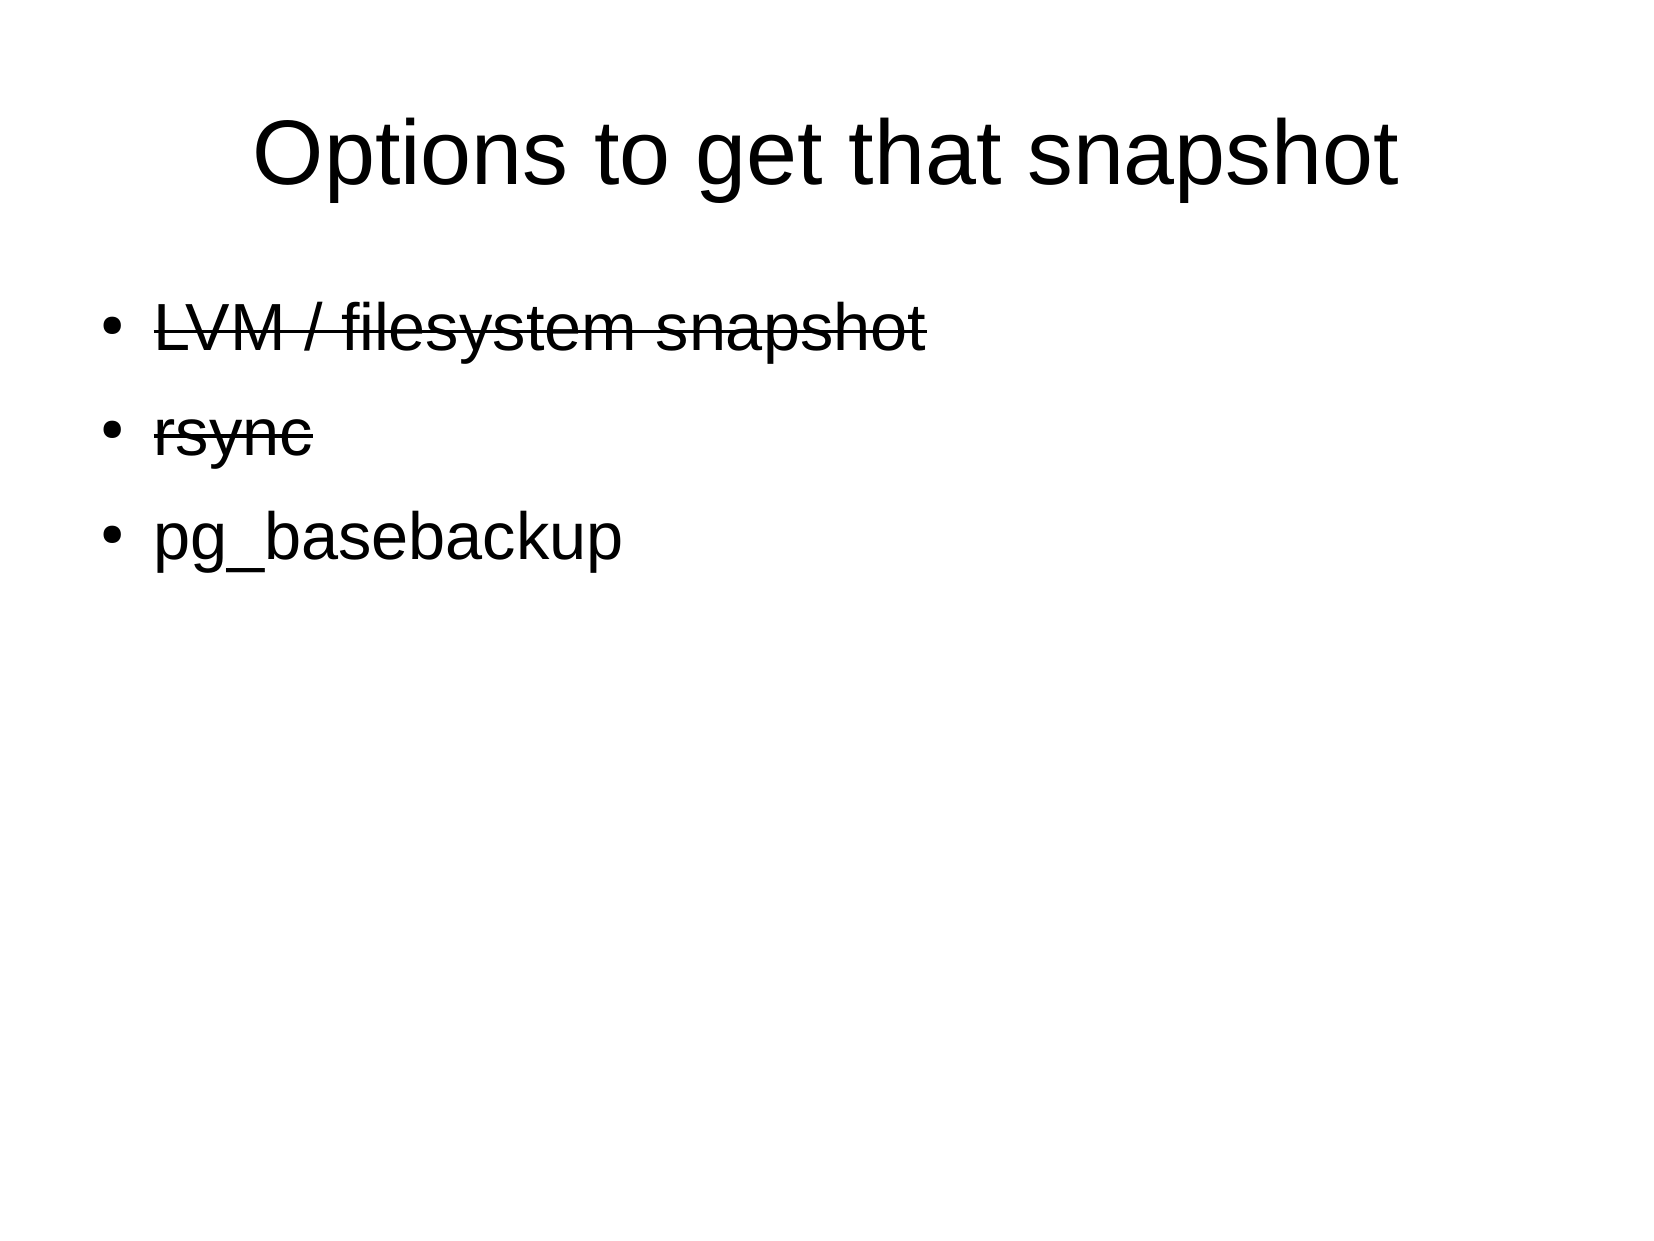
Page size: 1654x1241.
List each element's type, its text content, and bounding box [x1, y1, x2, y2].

list LVM / filesystem snapshot rsync pg_basebackup [82, 290, 1571, 1010]
title Options to get that snapshot [82, 49, 1571, 257]
